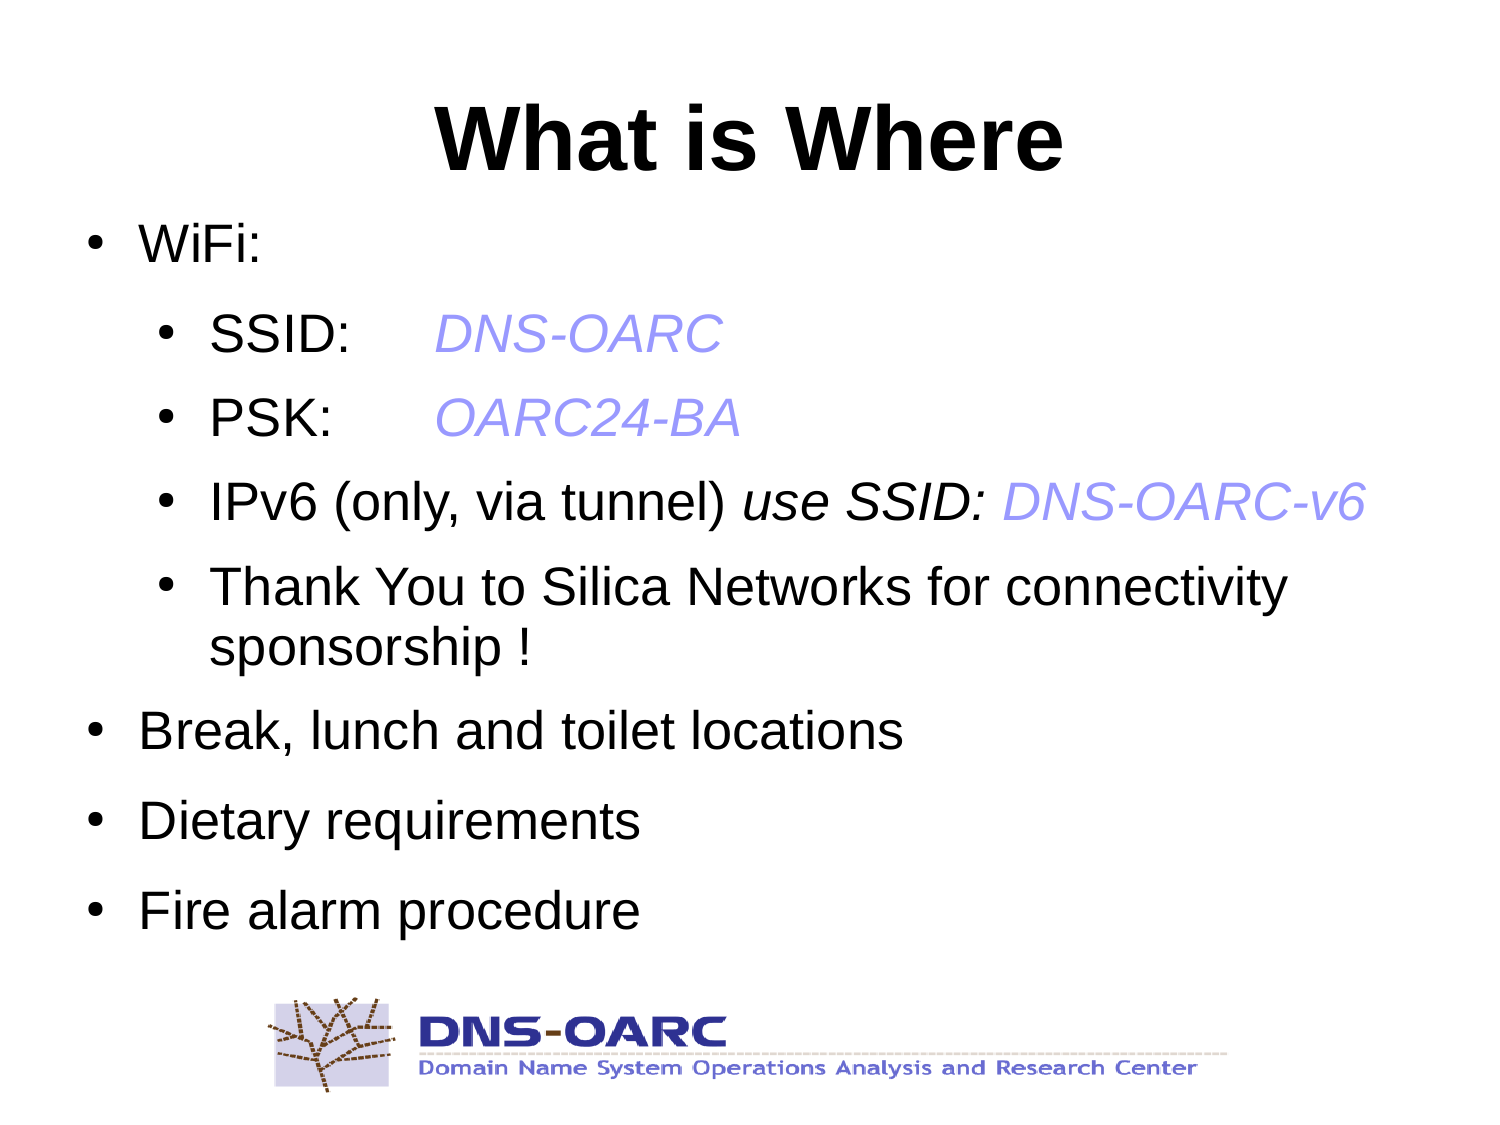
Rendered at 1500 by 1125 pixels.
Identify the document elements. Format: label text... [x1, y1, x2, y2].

list WiFi: SSID: DNS-OARC PSK: OARC24-BA IPv6 (only, via tunnel) use SSID: DNS-OARC-v6 Thank You to Silica Networks for connectivity sponsorship ! Break, lunch and toilet locations Dietary requirements Fire alarm procedure [68, 213, 1432, 959]
title What is Where [75, 44, 1425, 213]
picture [214, 991, 1259, 1099]
